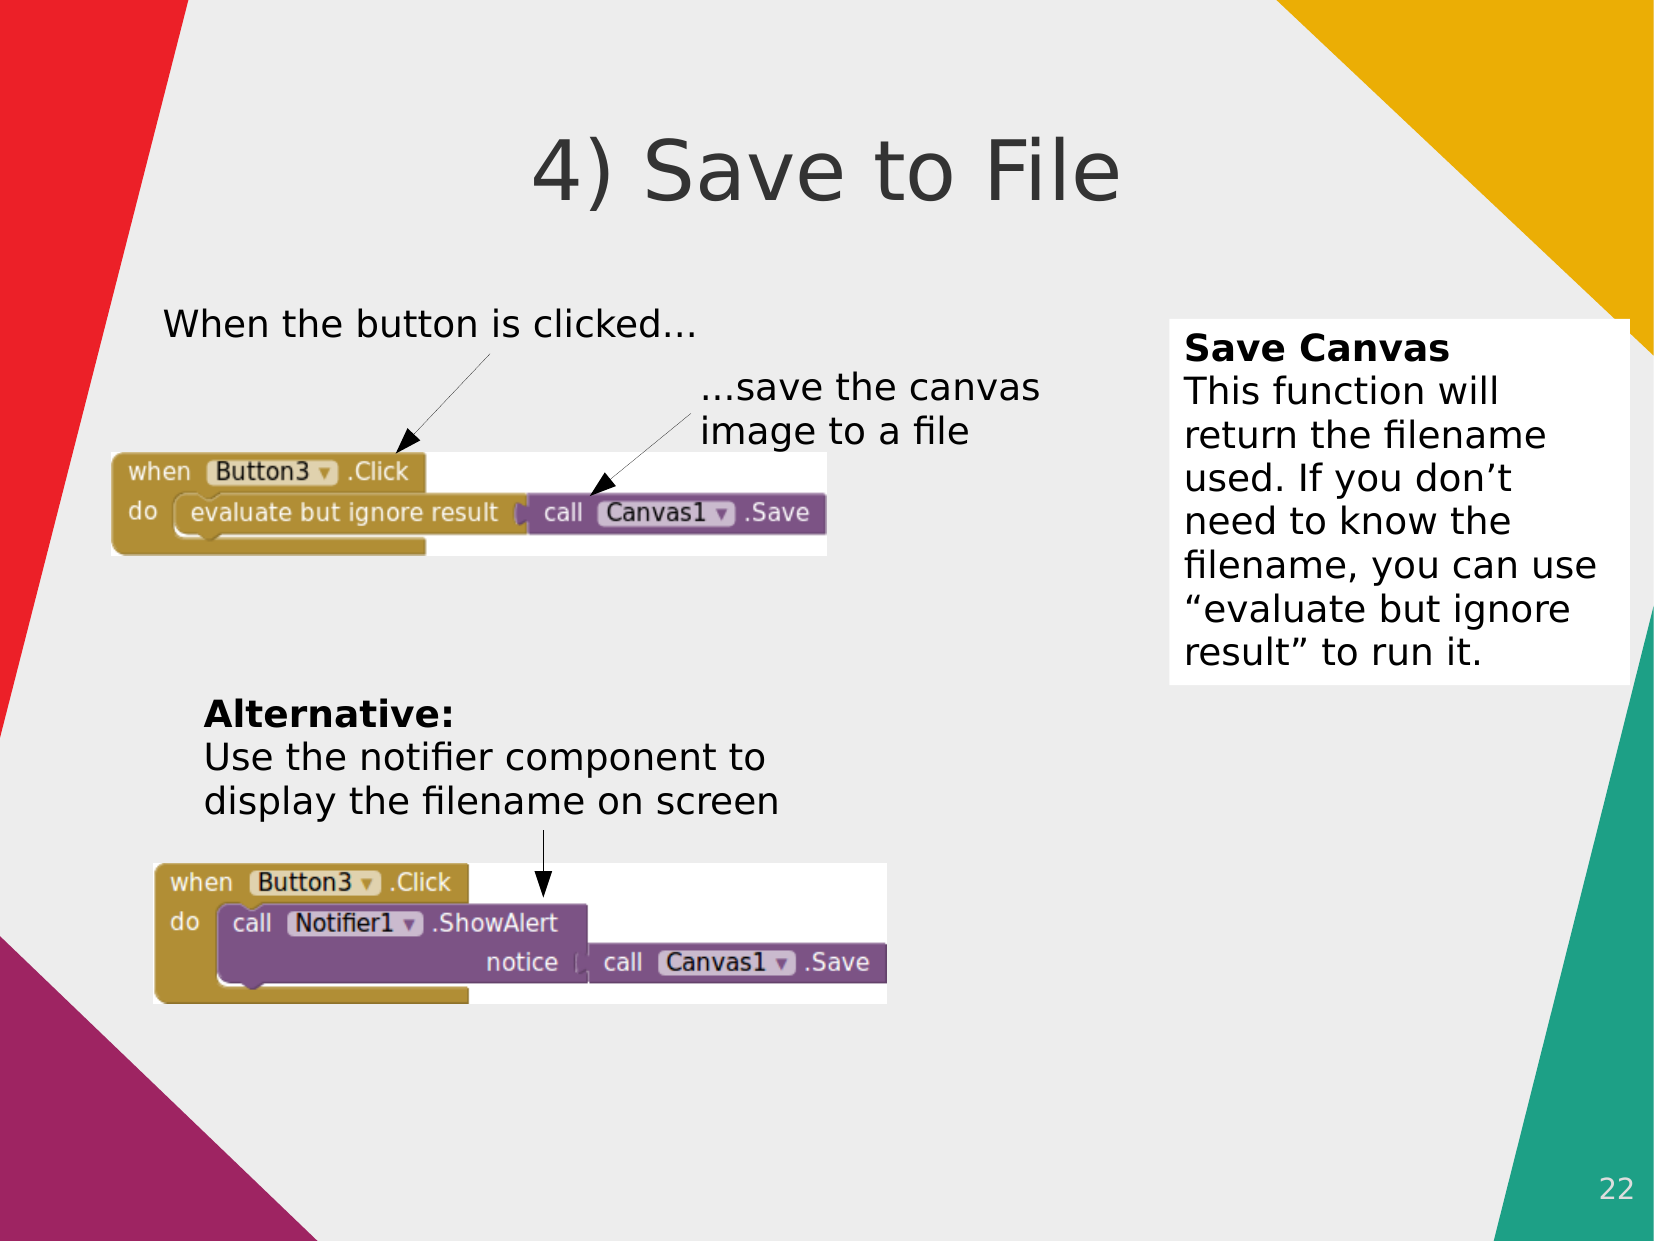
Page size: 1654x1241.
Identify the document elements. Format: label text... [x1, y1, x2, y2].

text_box Save Canvas This function will return the filename used. If you don’t need to know the filename, you can use “evaluate but ignore result” to run it. [1169, 318, 1630, 686]
picture [111, 452, 827, 556]
title 4) Save to File [114, 73, 1539, 271]
text_box ...save the canvas image to a file [685, 358, 1169, 461]
text_box When the button is clicked... [147, 295, 1022, 354]
text_box Alternative: Use the notifier component to display the filename on screen [188, 685, 922, 831]
picture [153, 863, 887, 1004]
